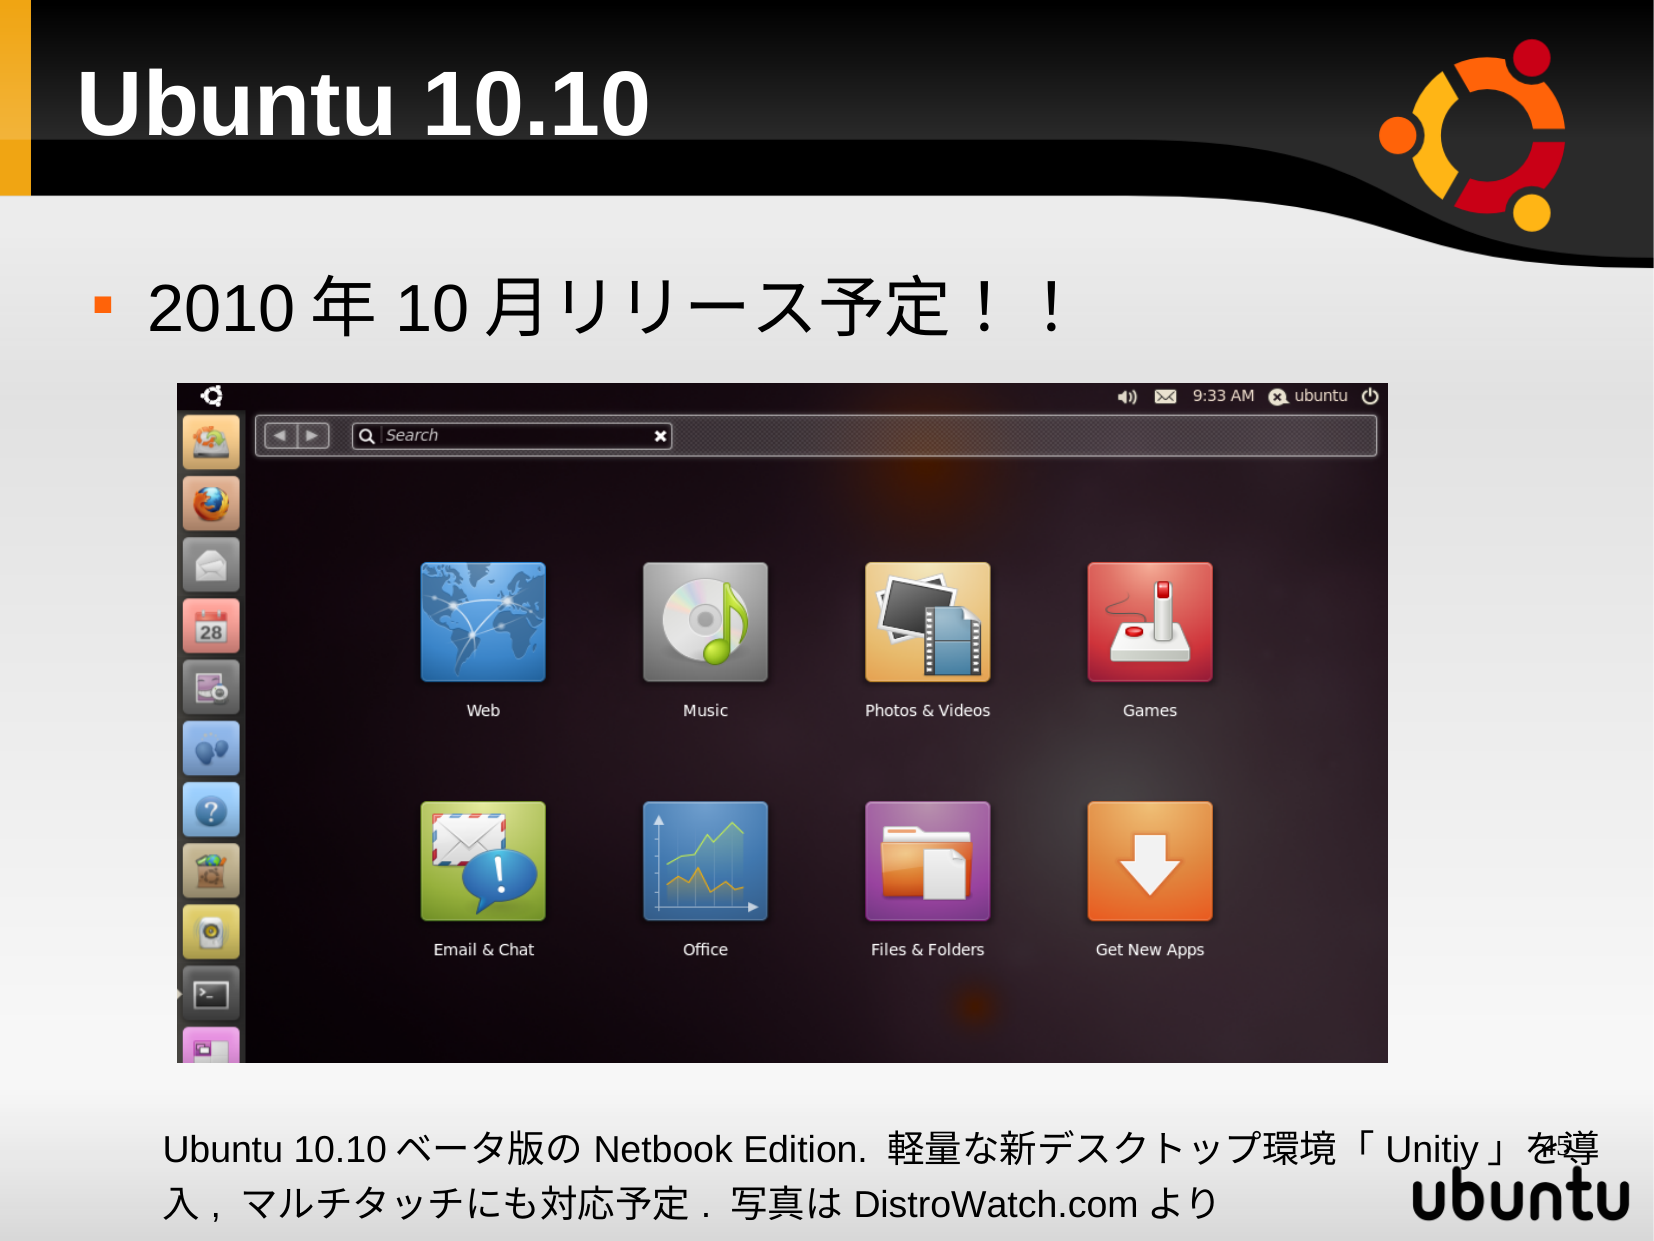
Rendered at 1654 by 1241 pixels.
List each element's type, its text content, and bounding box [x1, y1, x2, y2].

title Ubuntu 10.10 [76, 7, 1565, 200]
text_box Ubuntu 10.10ベータ版のNetbook Edition. 軽量な新デスクトップ環境「Unitiy」を導入, マルチタッチにも対応予定. 写真はDistroWatch.comより [147, 1111, 1625, 1211]
list 2010年10月リリース予定！！ [76, 260, 1565, 384]
picture [0, 0, 1654, 1241]
